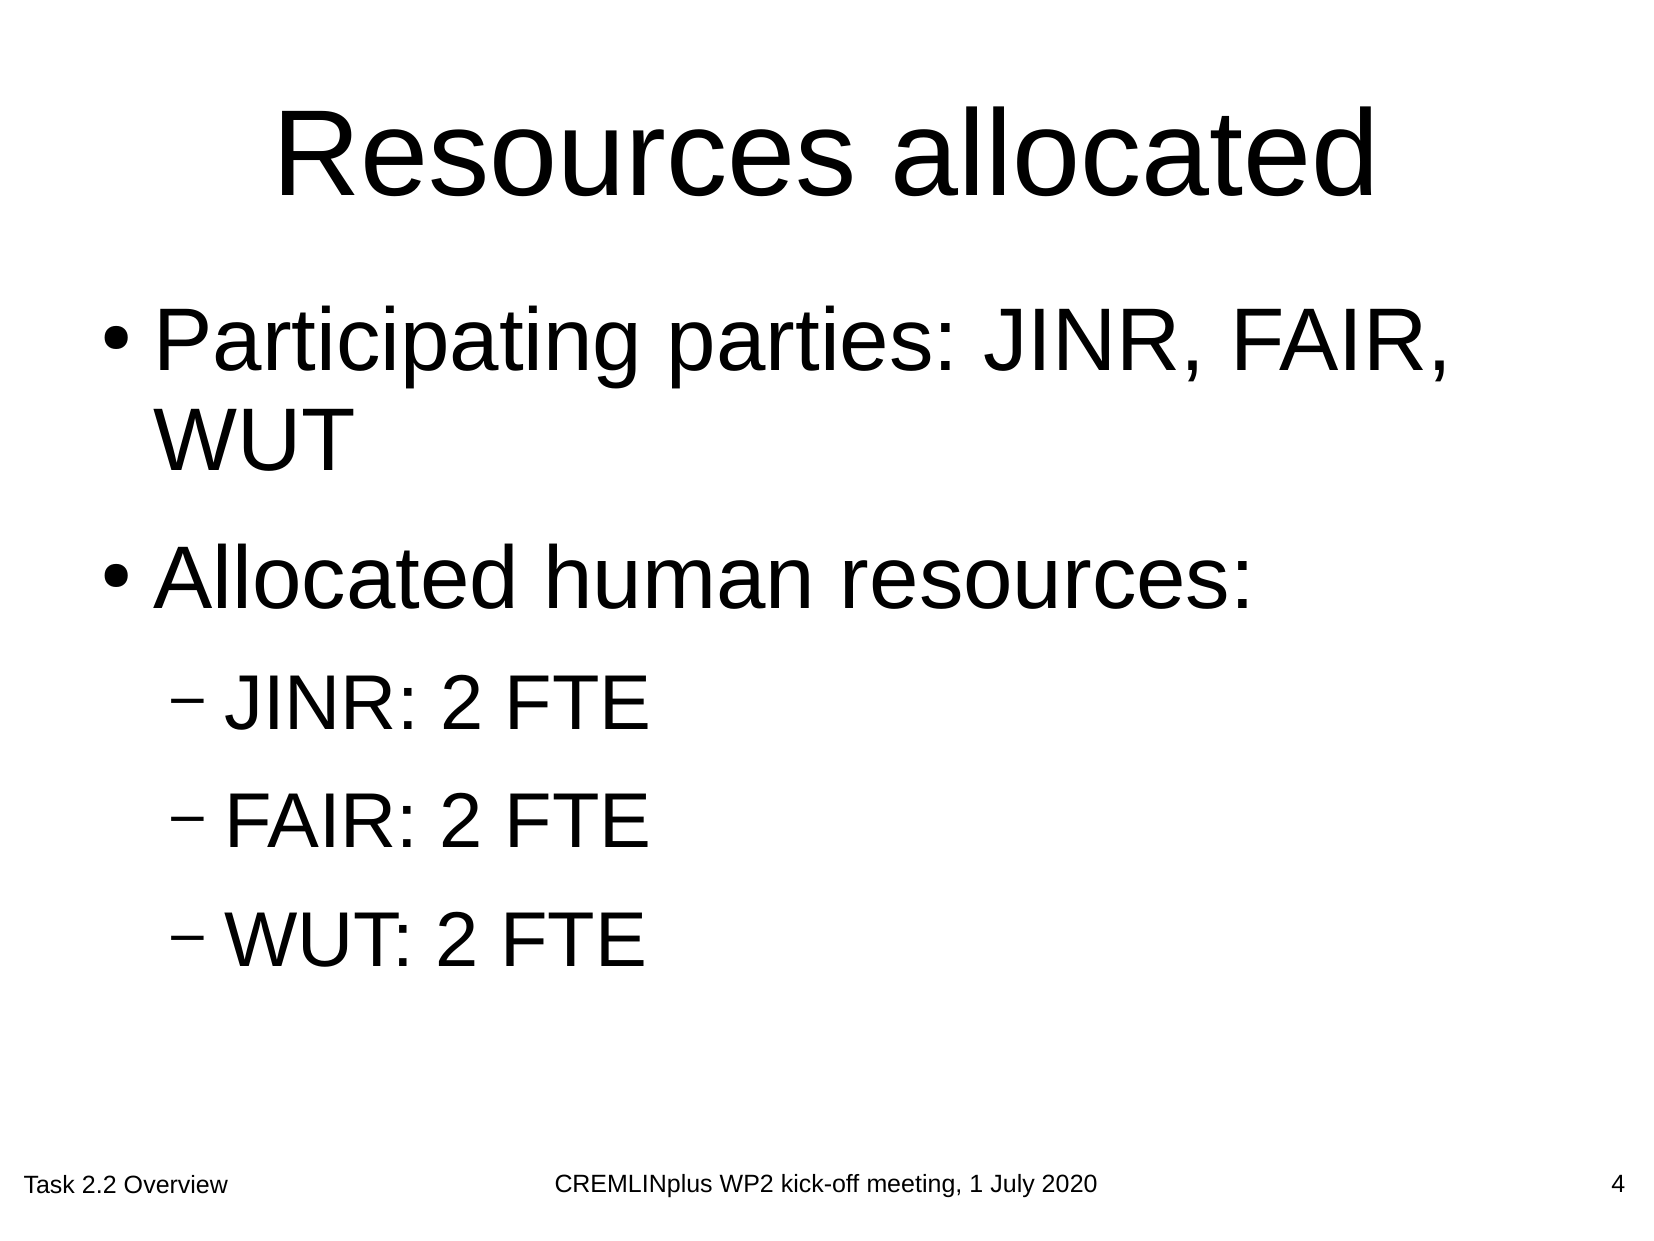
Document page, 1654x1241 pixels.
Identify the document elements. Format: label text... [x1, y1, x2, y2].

title Resources allocated [82, 49, 1571, 257]
list Participating parties: JINR, FAIR, WUT Allocated human resources: JINR: 2 FTE FAIR: 2 FTE WUT: 2 FTE [82, 290, 1571, 1010]
